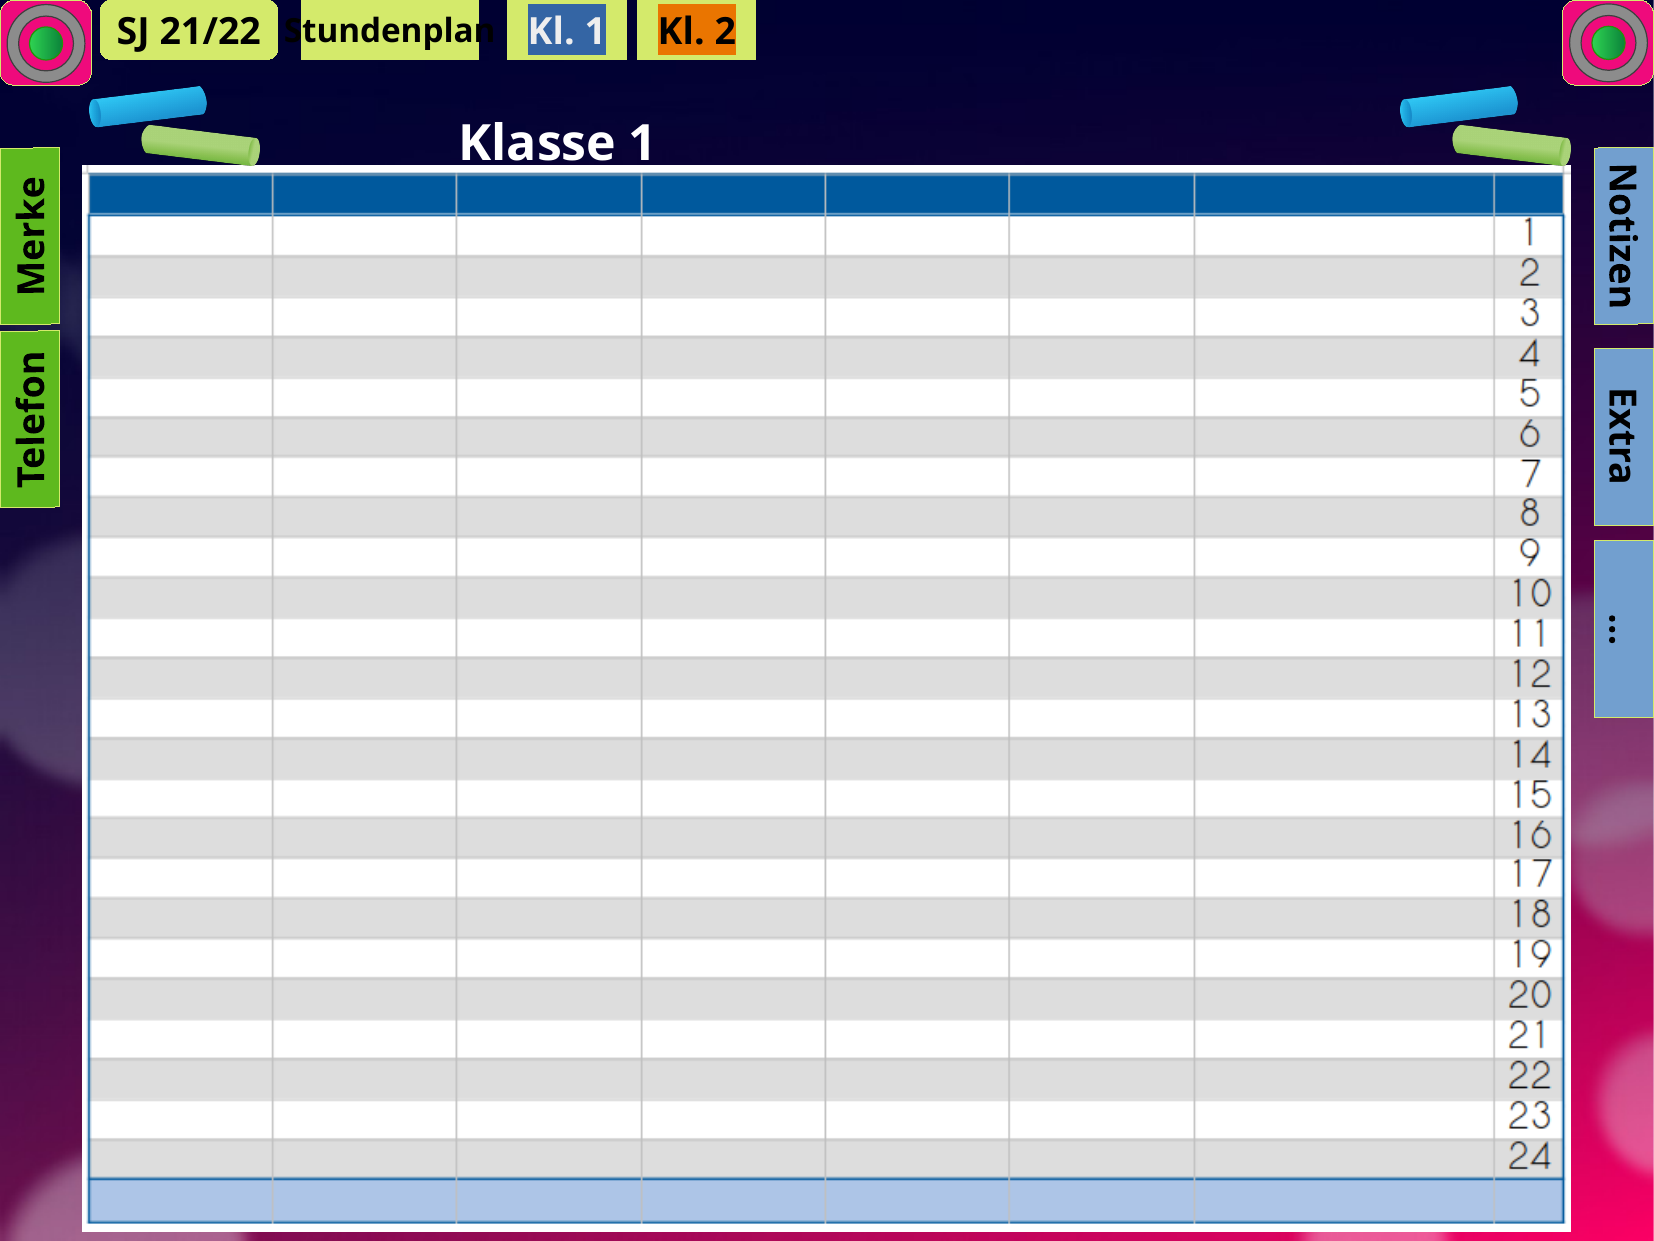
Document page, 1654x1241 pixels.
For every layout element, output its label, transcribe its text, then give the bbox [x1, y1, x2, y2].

title Klasse 1 [89, 86, 1578, 171]
picture [0, 0, 1654, 1241]
picture [0, 0, 9, 9]
picture [1645, 0, 1654, 10]
